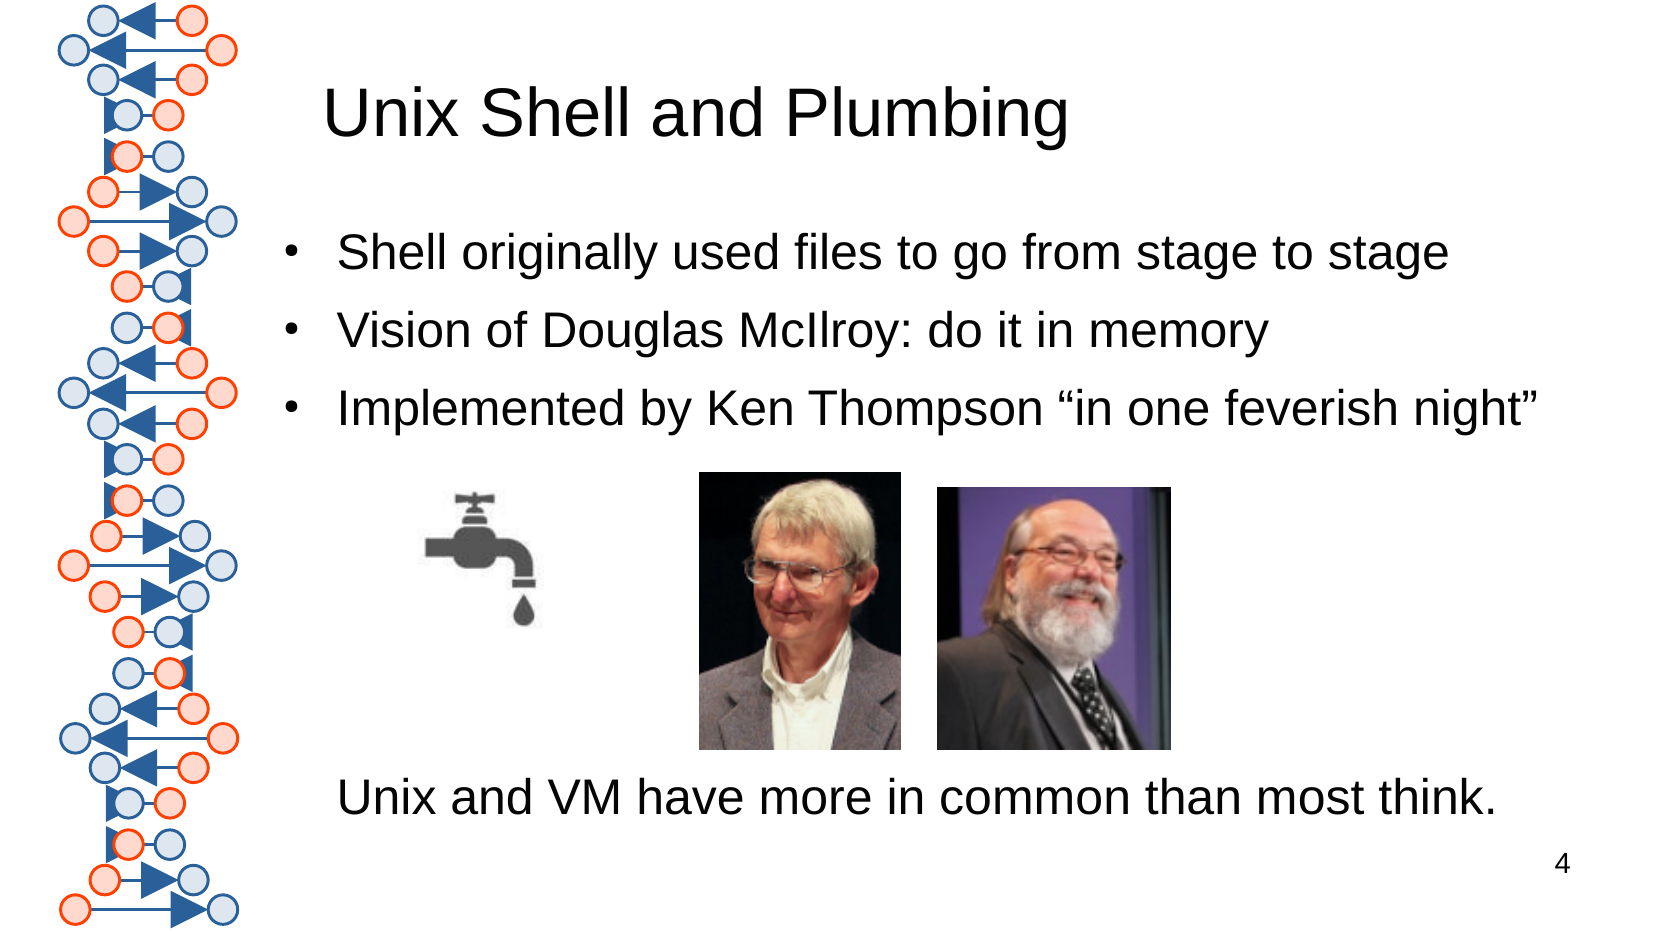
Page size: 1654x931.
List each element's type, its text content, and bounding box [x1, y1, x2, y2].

picture [699, 472, 901, 751]
picture [412, 478, 547, 638]
picture [937, 487, 1171, 751]
title Unix Shell and Plumbing [265, 35, 1595, 189]
list Shell originally used files to go from stage to stage Vision of Douglas McIlroy: do it in memory Implemented by Ken Thompson “in one feverish night” Unix and VM have more in common than most think. [265, 224, 1595, 901]
